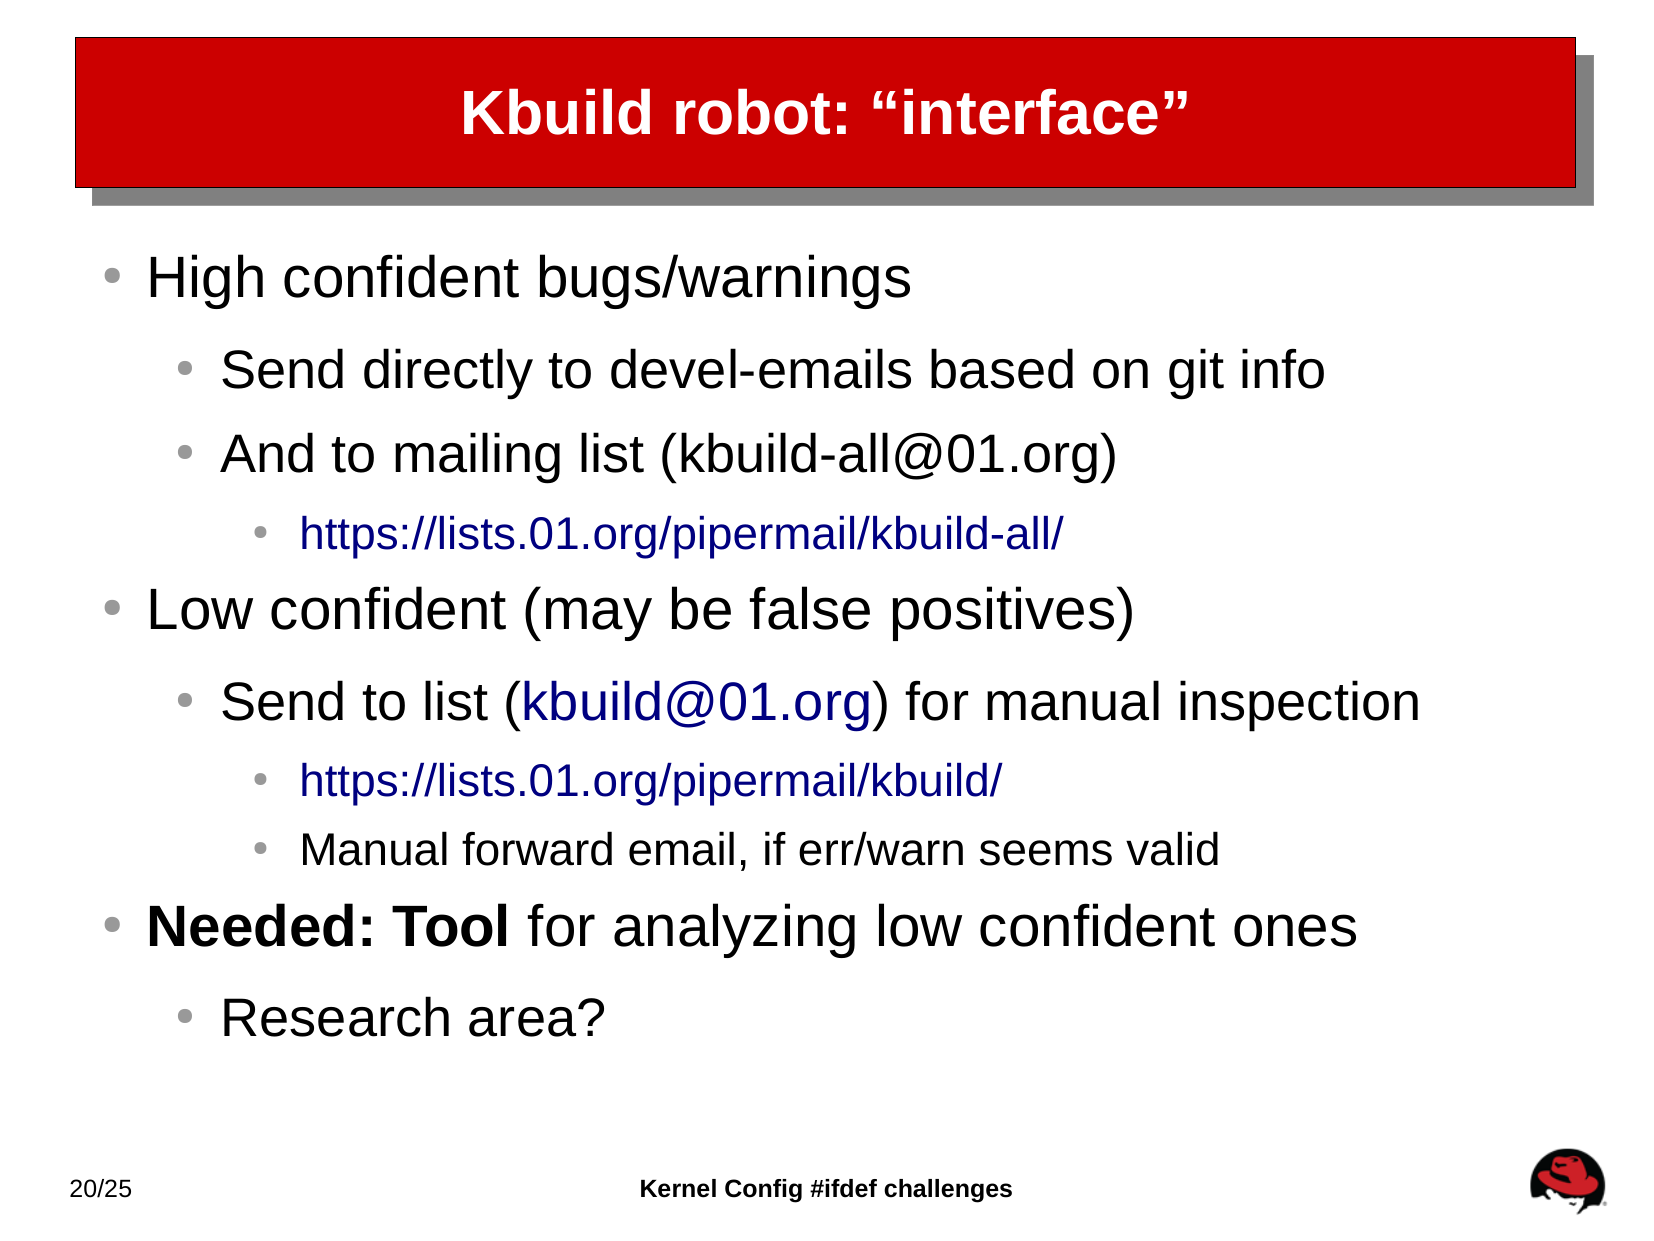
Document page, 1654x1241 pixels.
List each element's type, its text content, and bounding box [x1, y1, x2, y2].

list High confident bugs/warnings Send directly to devel-emails based on git info And to mailing list (kbuild-all@01.org) https://lists.01.org/pipermail/kbuild-all/ Low confident (may be false positives) Send to list (kbuild@01.org) for manual inspection https://lists.01.org/pipermail/kbuild/ Manual forward email, if err/warn seems valid Needed: Tool for analyzing low confident ones Research area? [86, 244, 1576, 1049]
title Kbuild robot: “interface” [82, 37, 1571, 188]
picture [1529, 1146, 1613, 1224]
